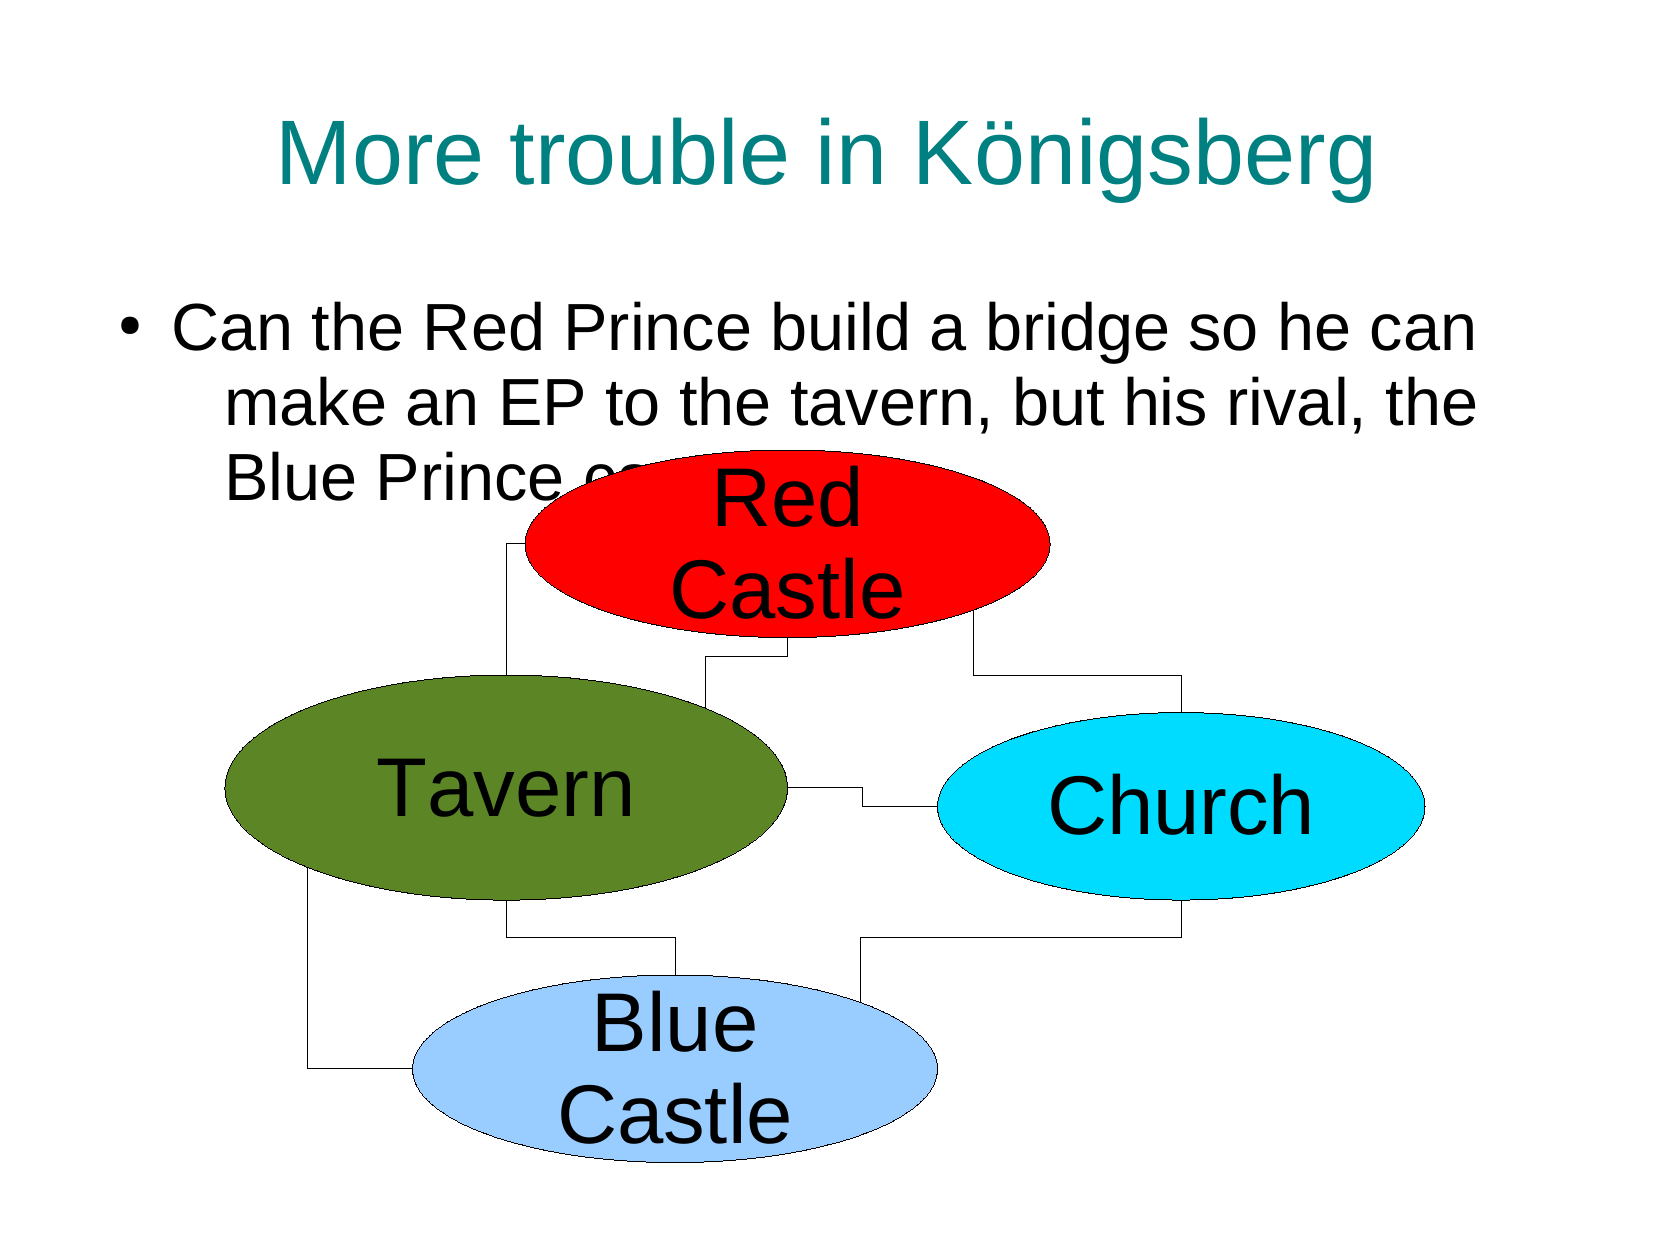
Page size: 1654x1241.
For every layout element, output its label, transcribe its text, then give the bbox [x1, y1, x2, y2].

text_box Red Castle [525, 450, 1051, 638]
list Can the Red Prince build a bridge so he can make an EP to the tavern, but his rival, the Blue Prince cannot. [82, 290, 1571, 488]
text_box Blue Castle [412, 975, 938, 1163]
text_box Tavern [224, 675, 788, 901]
text_box Church [937, 712, 1426, 901]
title More trouble in Königsberg [82, 49, 1571, 257]
